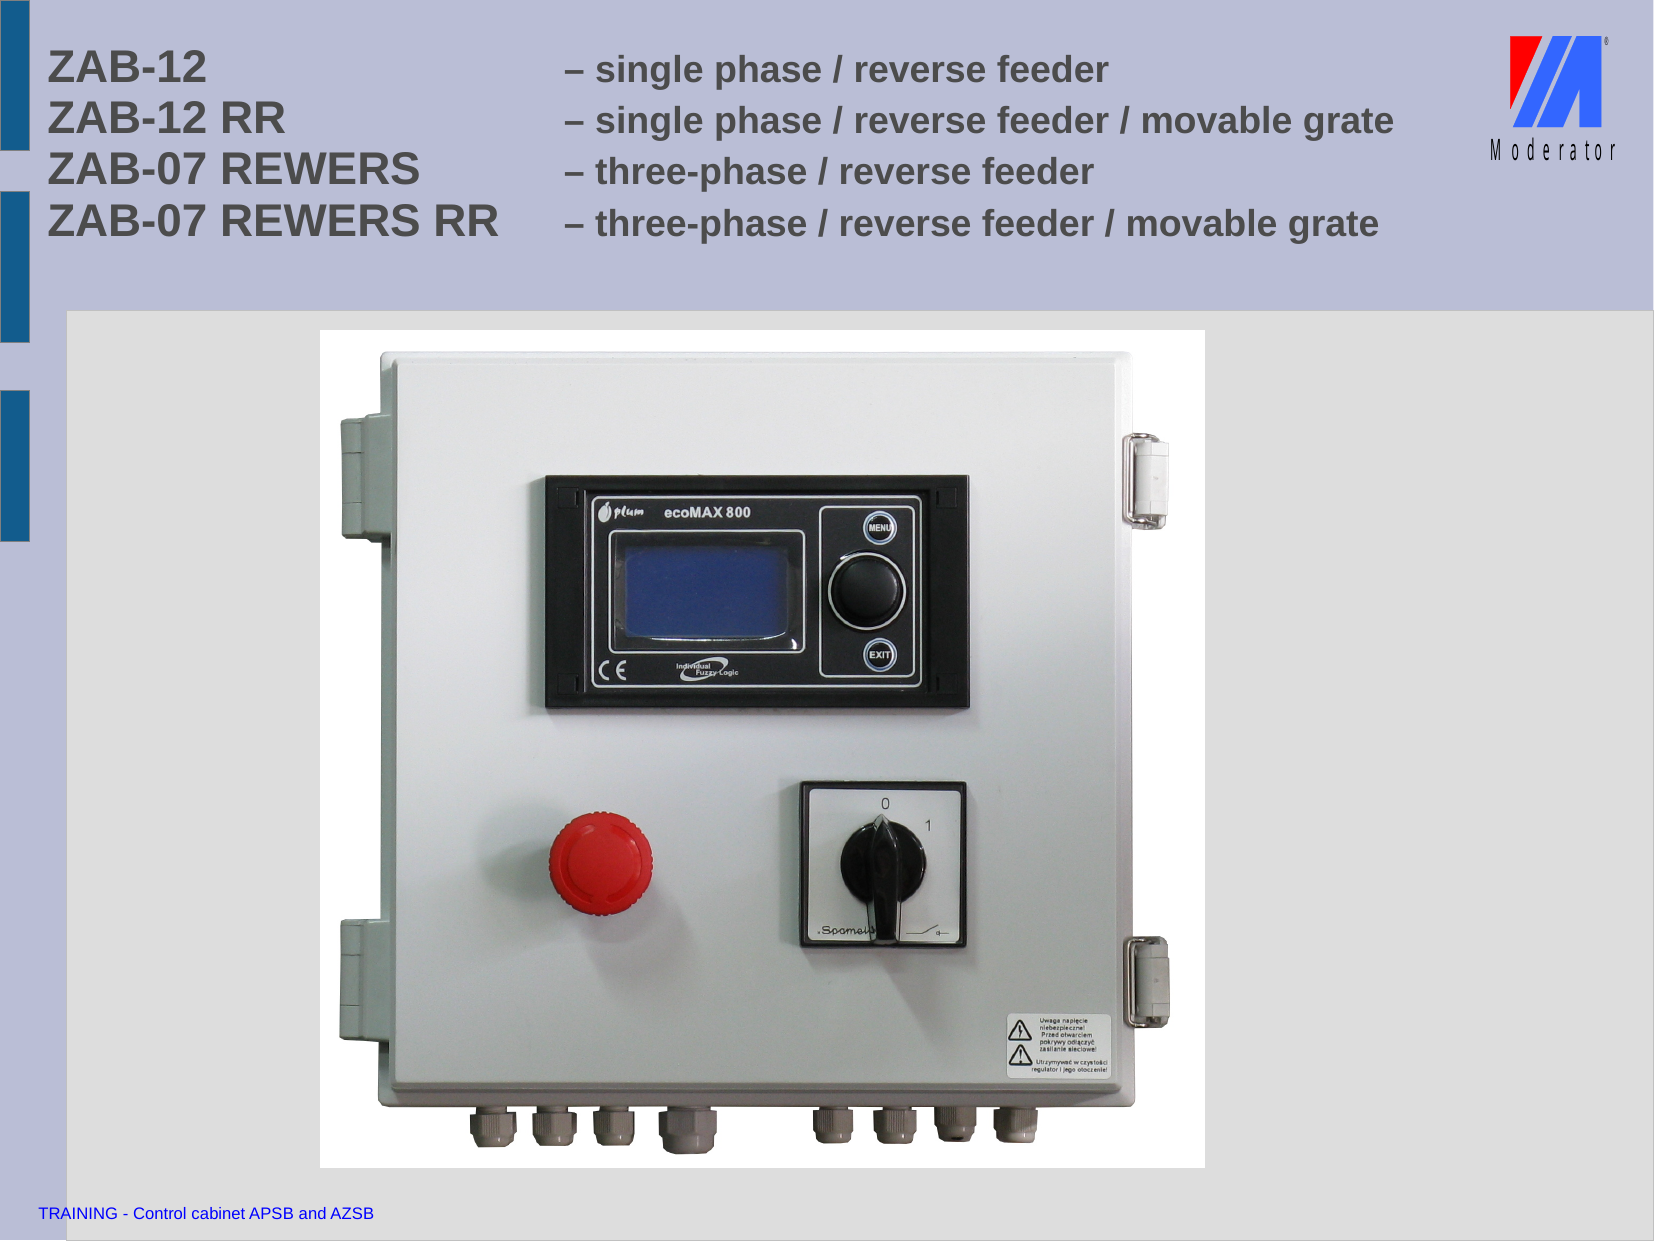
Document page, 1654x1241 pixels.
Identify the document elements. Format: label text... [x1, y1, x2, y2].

picture [320, 330, 1205, 1168]
title ZAB-12 – single phase / reverse feeder ZAB-12 RR – single phase / reverse feeder / movable grate ZAB-07 REWERS – three-phase / reverse feeder ZAB-07 REWERS RR – three-phase / reverse feeder / movable grate [47, 37, 1489, 305]
picture [1488, 33, 1630, 166]
text_box TRAINING - Control cabinet APSB and AZSB [23, 1197, 1134, 1231]
